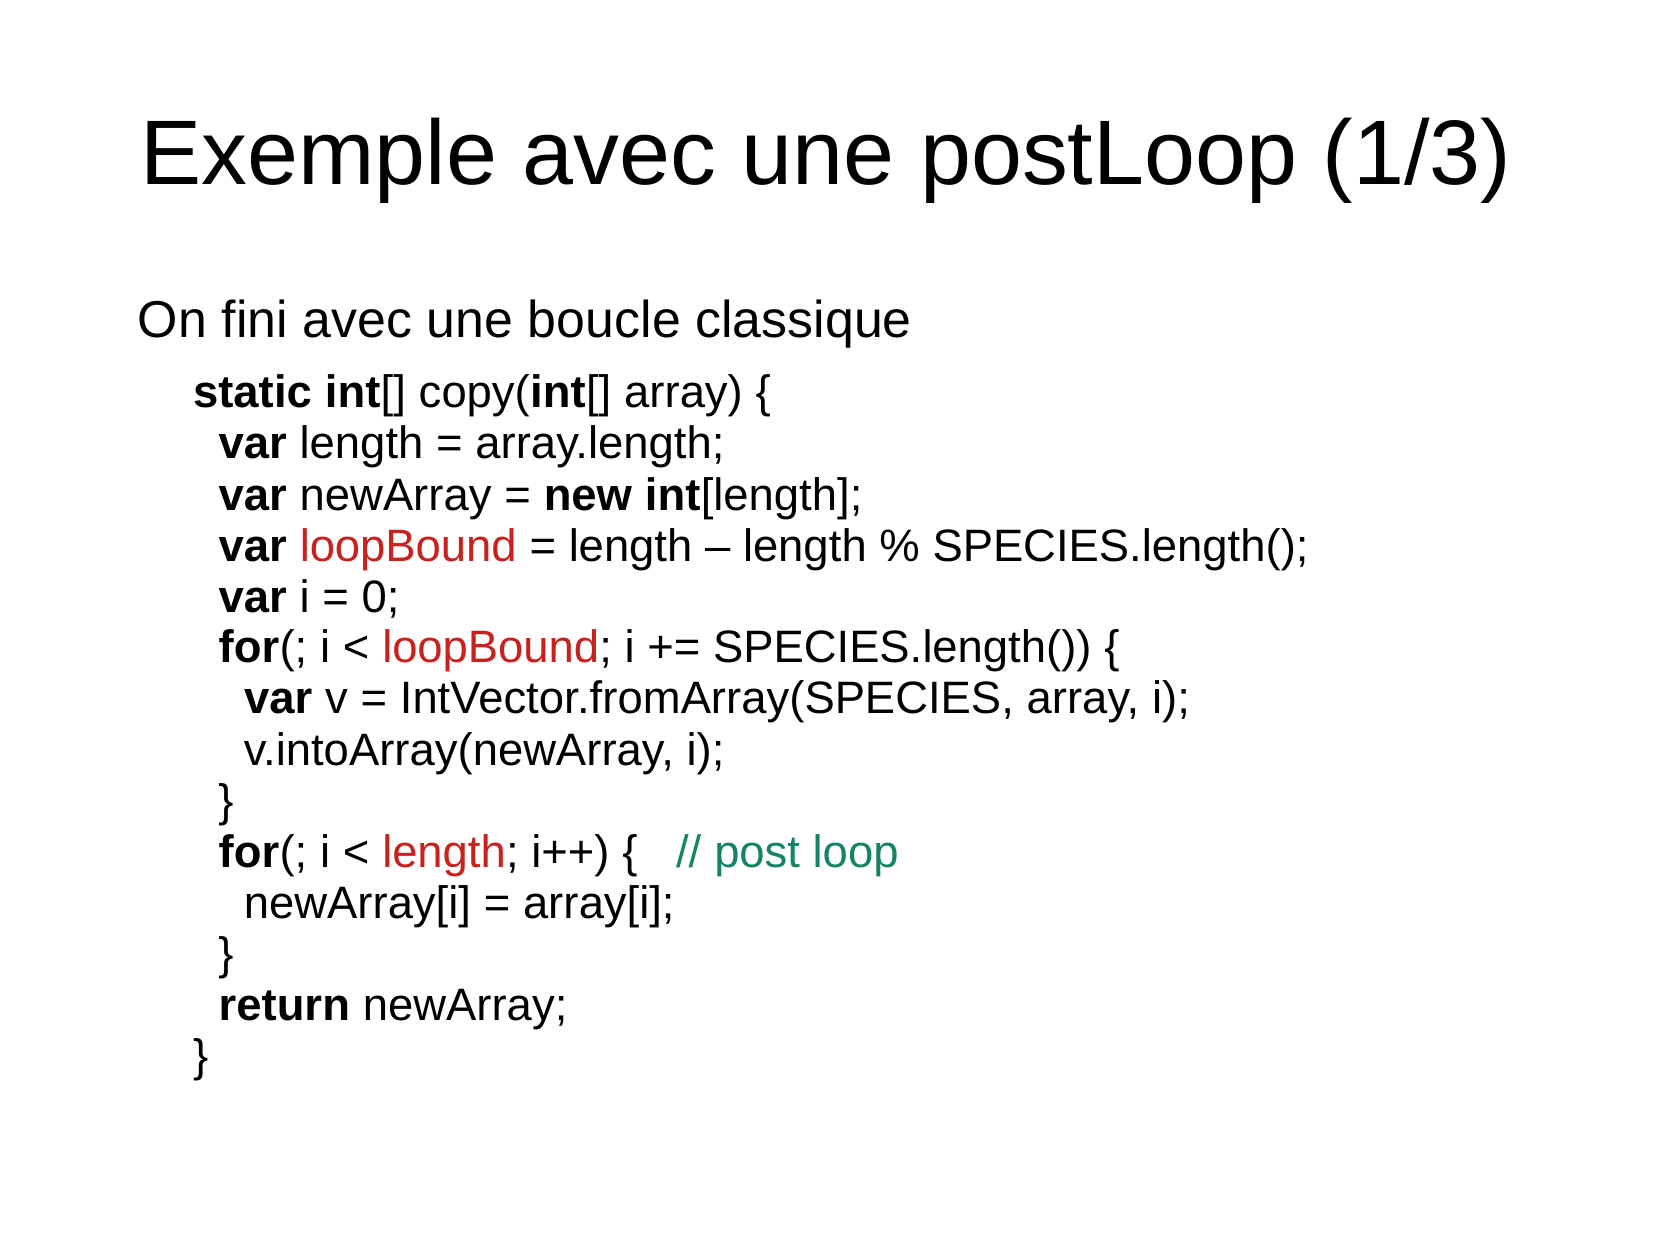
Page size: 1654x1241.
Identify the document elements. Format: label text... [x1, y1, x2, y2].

title Exemple avec une postLoop (1/3) [82, 49, 1571, 257]
list On fini avec une boucle classique static int[] copy(int[] array) { var length = array.length; var newArray = new int[length]; var loopBound = length – length % SPECIES.length(); var i = 0; for(; i < loopBound; i += SPECIES.length()) { var v = IntVector.fromArray(SPECIES, array, i); v.intoArray(newArray, i); } for(; i < length; i++) { // post loop newArray[i] = array[i]; } return newArray; } [82, 290, 1571, 1141]
